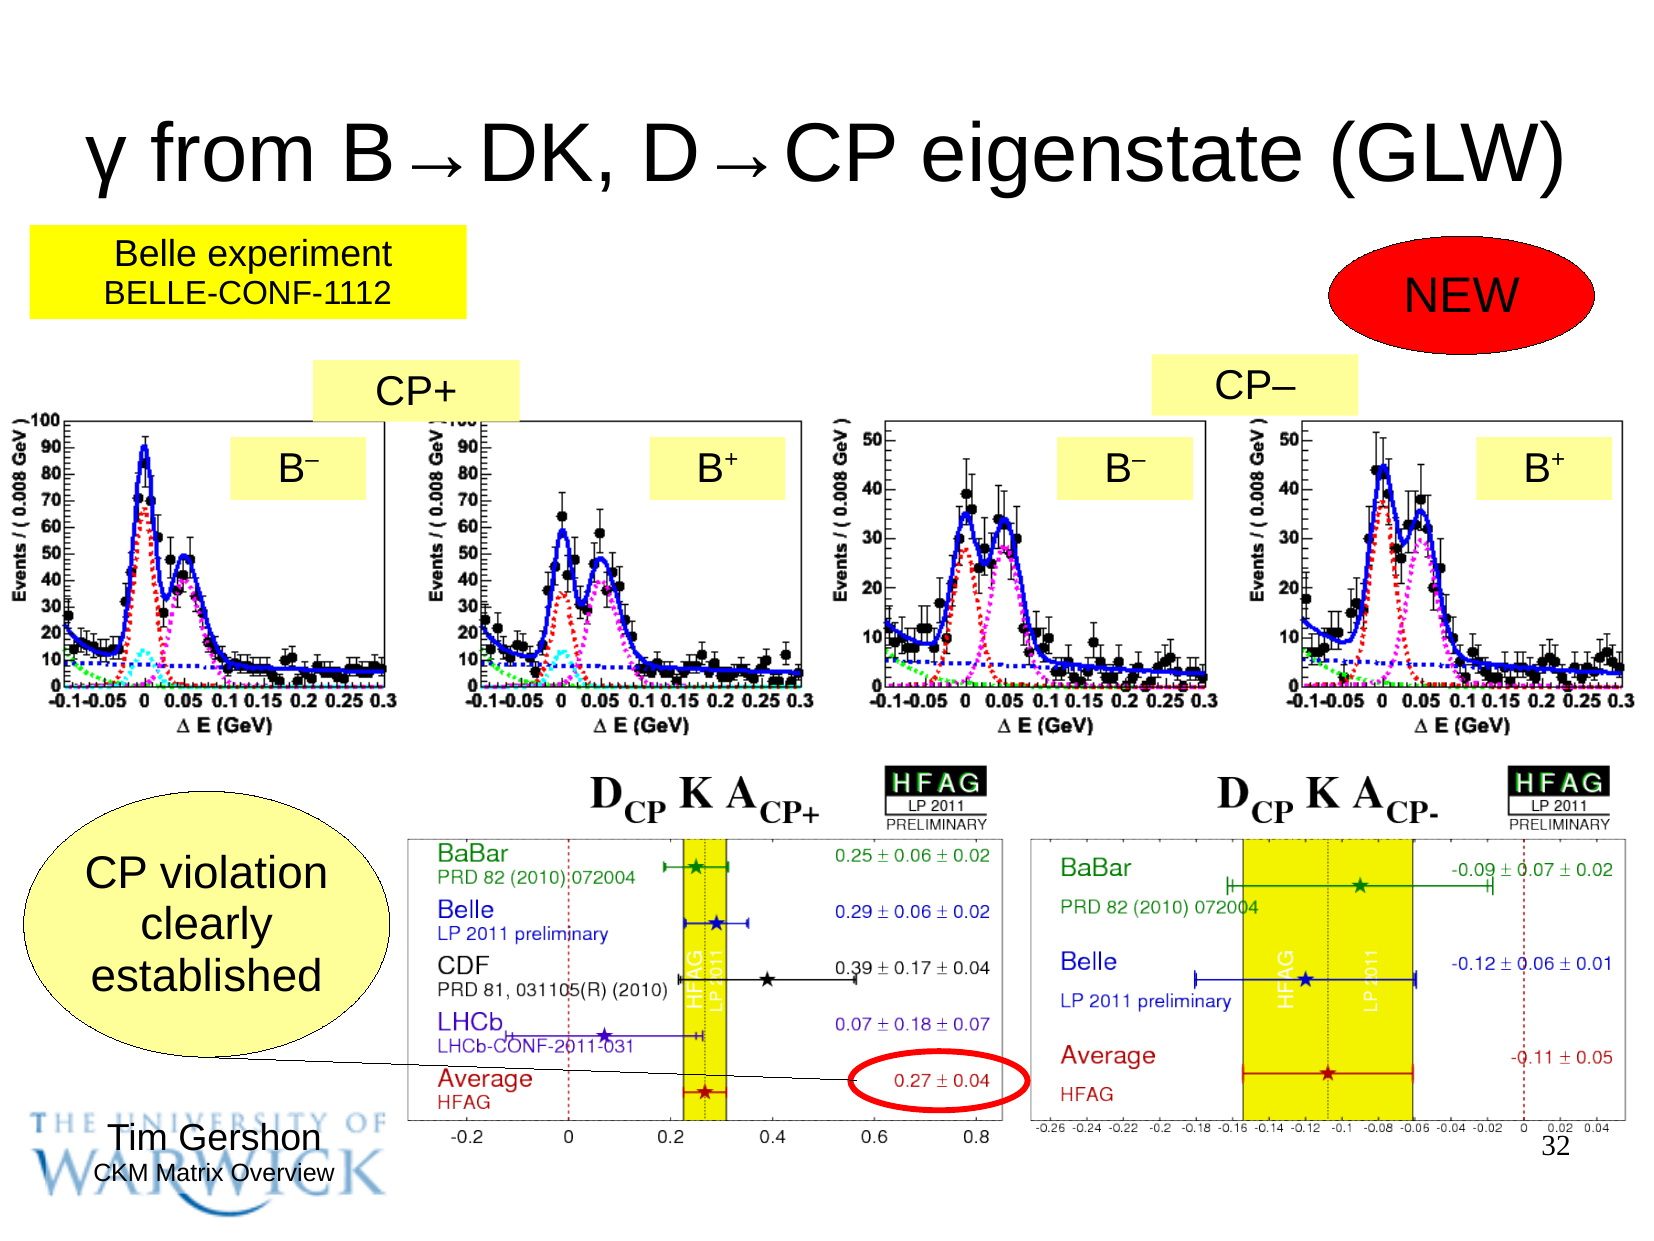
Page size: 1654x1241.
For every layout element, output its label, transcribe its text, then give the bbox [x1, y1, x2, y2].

title γ from B→DK, D→CP eigenstate (GLW) [82, 49, 1571, 257]
text_box B+ [1476, 437, 1613, 500]
text_box NEW [1328, 236, 1595, 355]
text_box B– [1057, 437, 1193, 500]
picture [0, 387, 1647, 1232]
text_box CP violation clearly established [23, 791, 390, 1058]
text_box CP+ [312, 360, 520, 422]
text_box Belle experiment BELLE-CONF-1112 [29, 225, 467, 319]
text_box B+ [649, 437, 786, 500]
text_box Tim Gershon CKM Matrix Overview [45, 1108, 384, 1194]
text_box CP– [1151, 354, 1359, 416]
text_box B– [230, 437, 367, 500]
